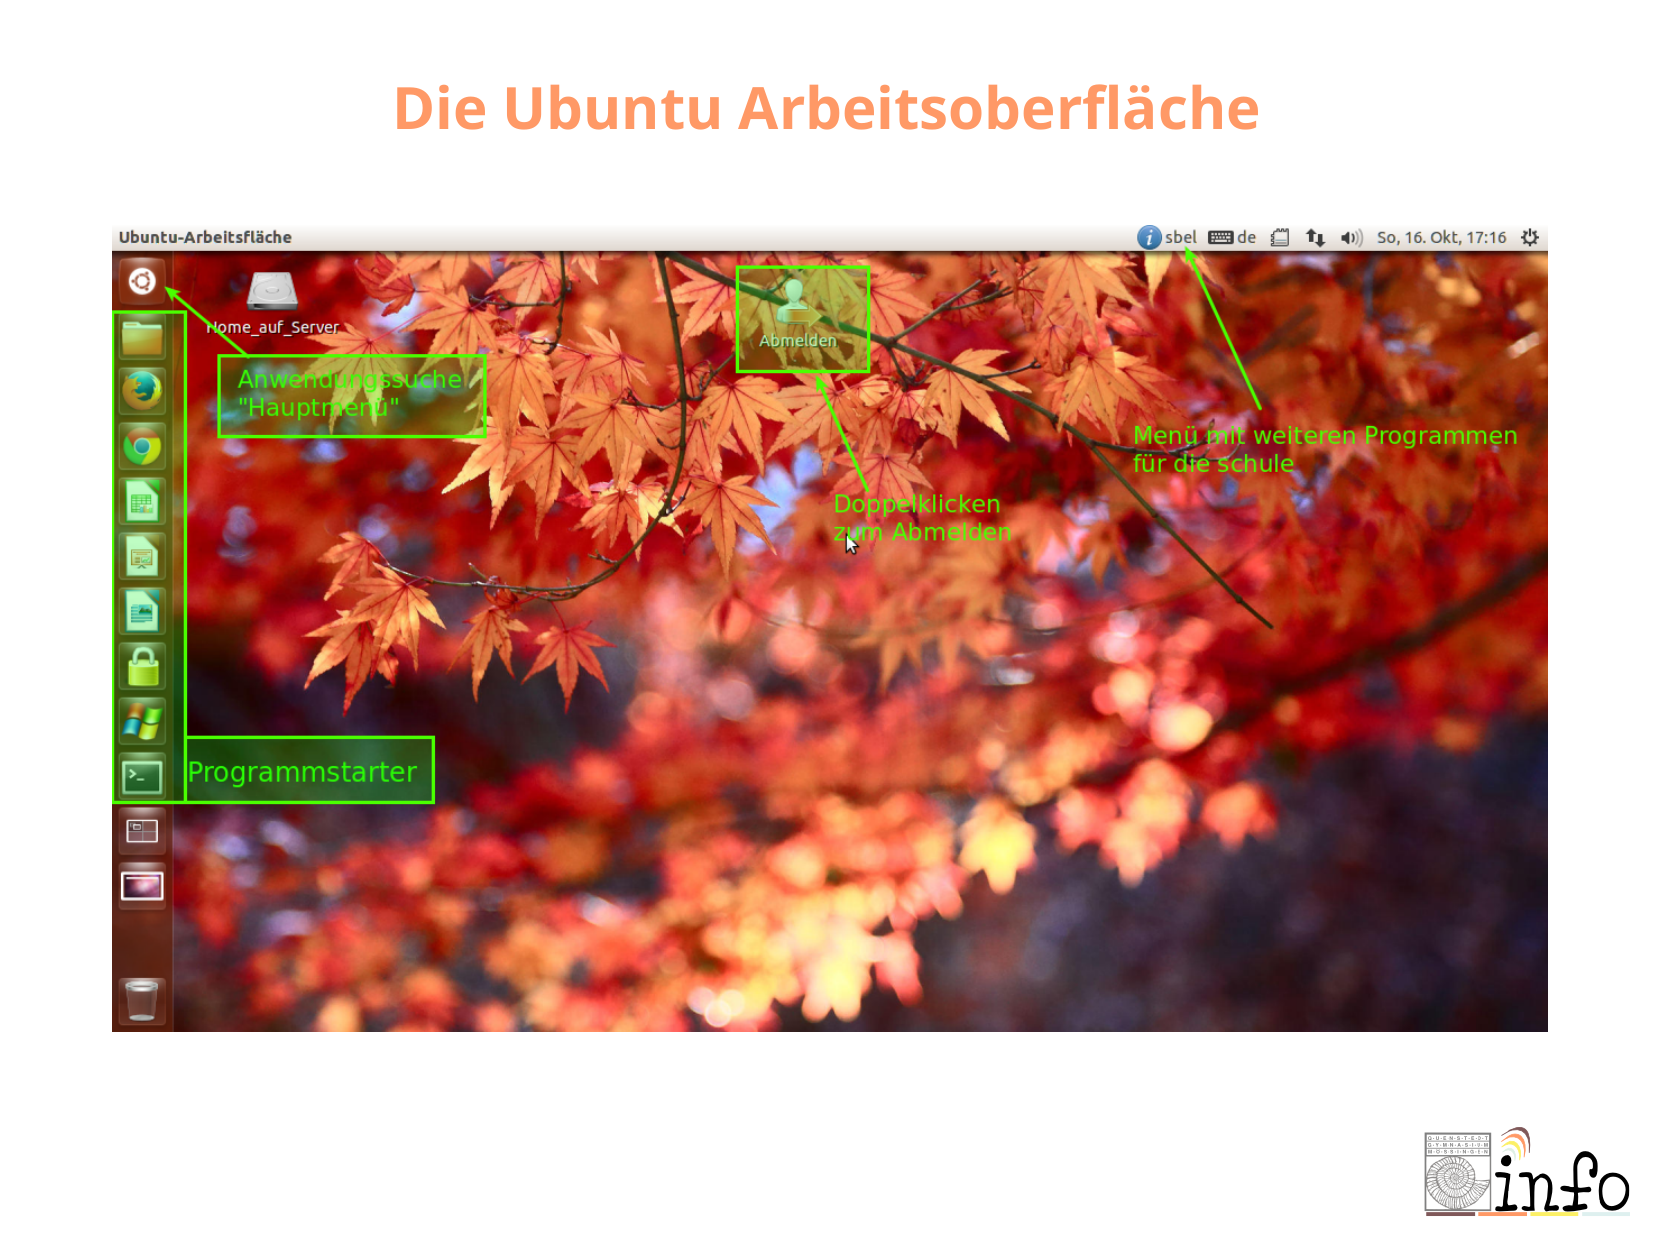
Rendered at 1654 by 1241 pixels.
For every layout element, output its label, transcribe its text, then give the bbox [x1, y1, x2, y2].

picture [1418, 1127, 1630, 1217]
title Die Ubuntu Arbeitsoberfläche [82, 49, 1571, 166]
picture [112, 224, 1548, 1032]
